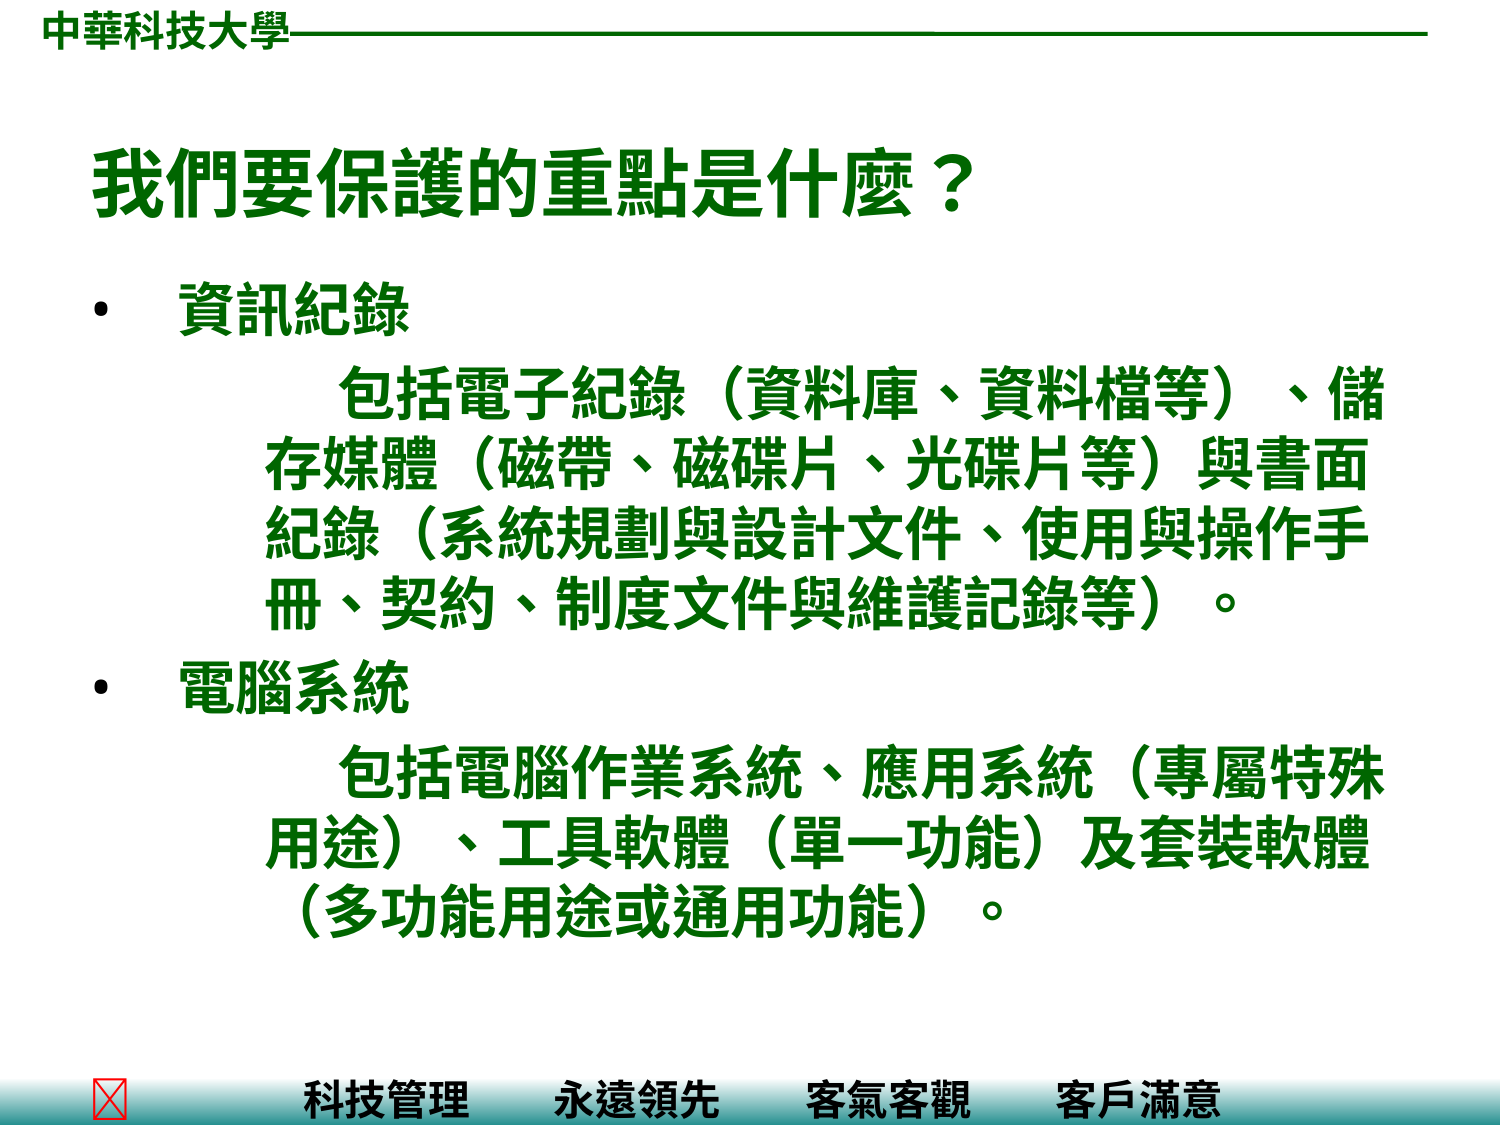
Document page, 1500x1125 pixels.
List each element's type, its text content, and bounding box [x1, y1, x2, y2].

list 資訊紀錄 包括電子紀錄（資料庫、資料檔等）、儲存媒體（磁帶、磁碟片、光碟片等）與書面紀錄（系統規劃與設計文件、使用與操作手冊、契約、制度文件與維護記錄等）。 電腦系統 包括電腦作業系統、應用系統（專屬特殊用途）、工具軟體（單一功能）及套裝軟體（多功能用途或通用功能）。 [75, 265, 1426, 1027]
title 我們要保護的重點是什麼？ [75, 125, 1426, 238]
